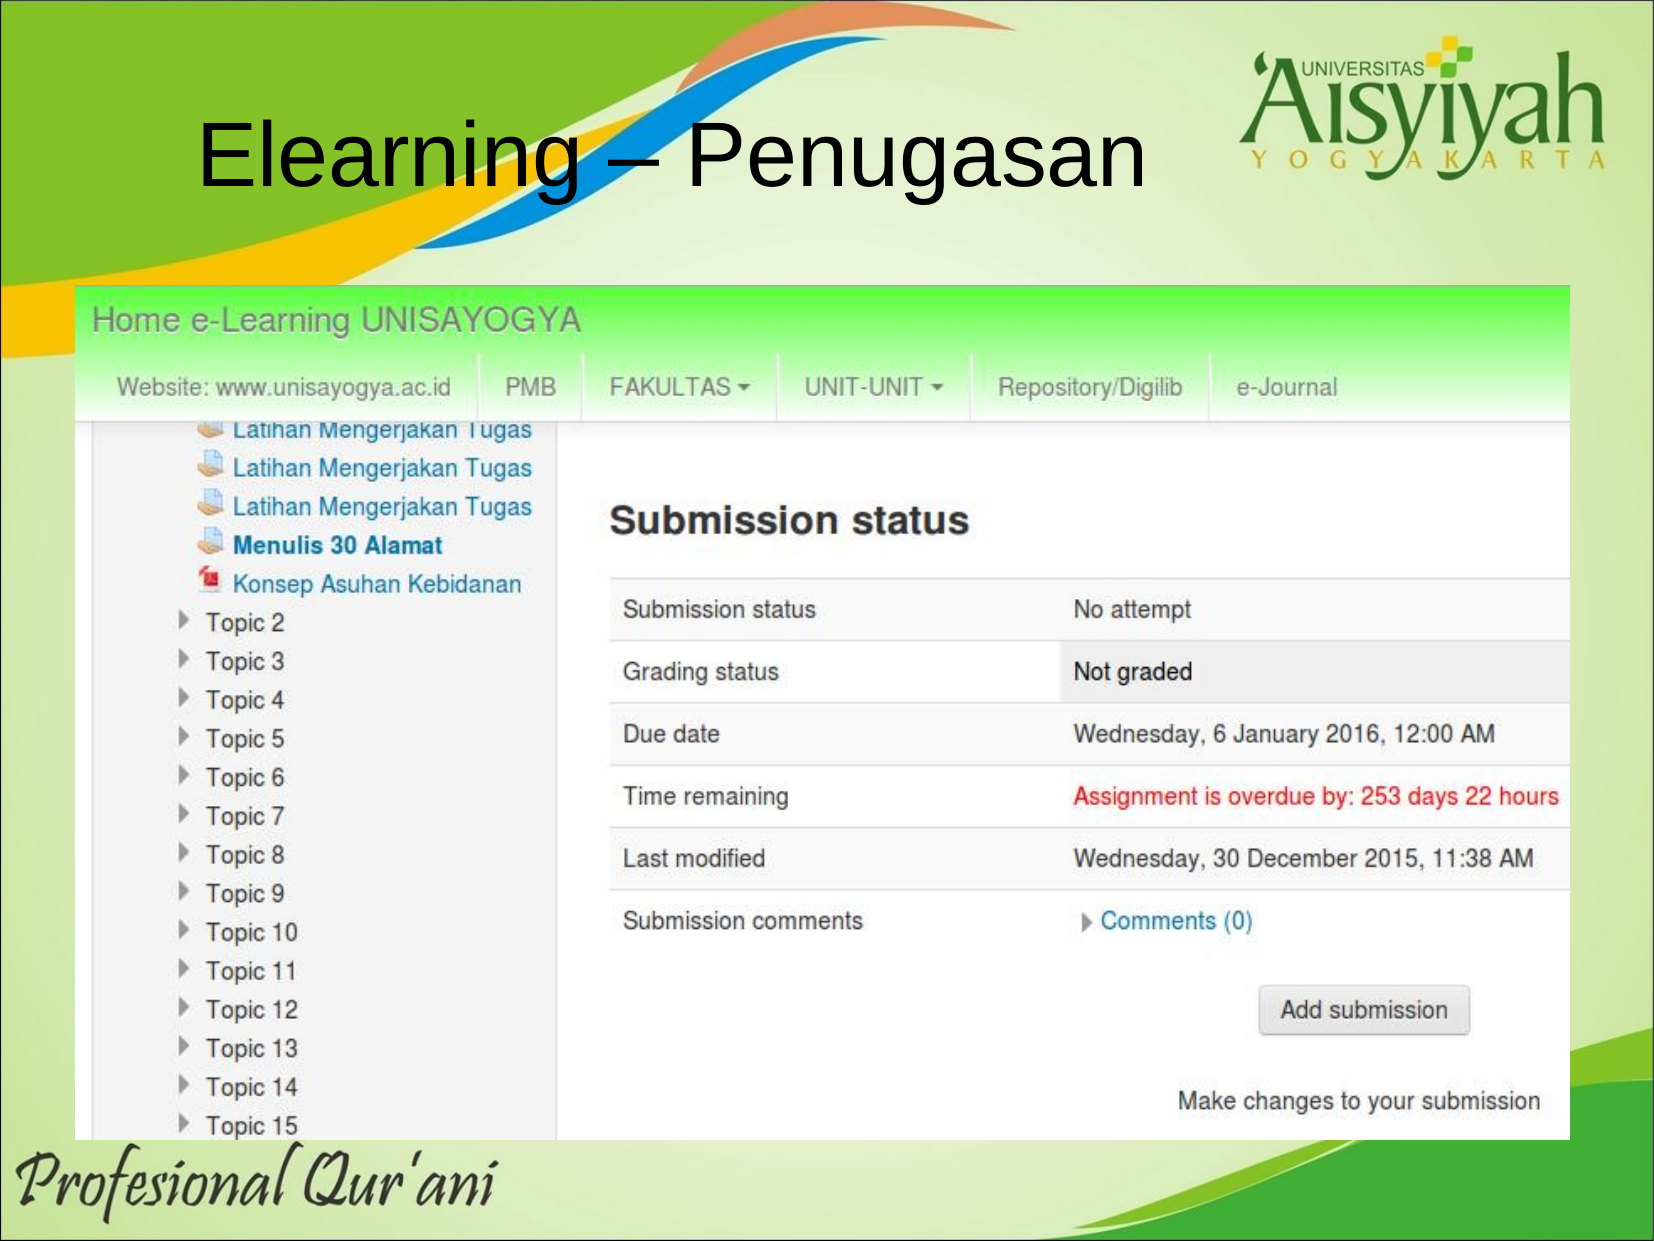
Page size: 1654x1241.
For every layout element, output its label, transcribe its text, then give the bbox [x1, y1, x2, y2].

text_box Elearning – Penugasan [82, 94, 1264, 213]
picture [0, 0, 1654, 1241]
